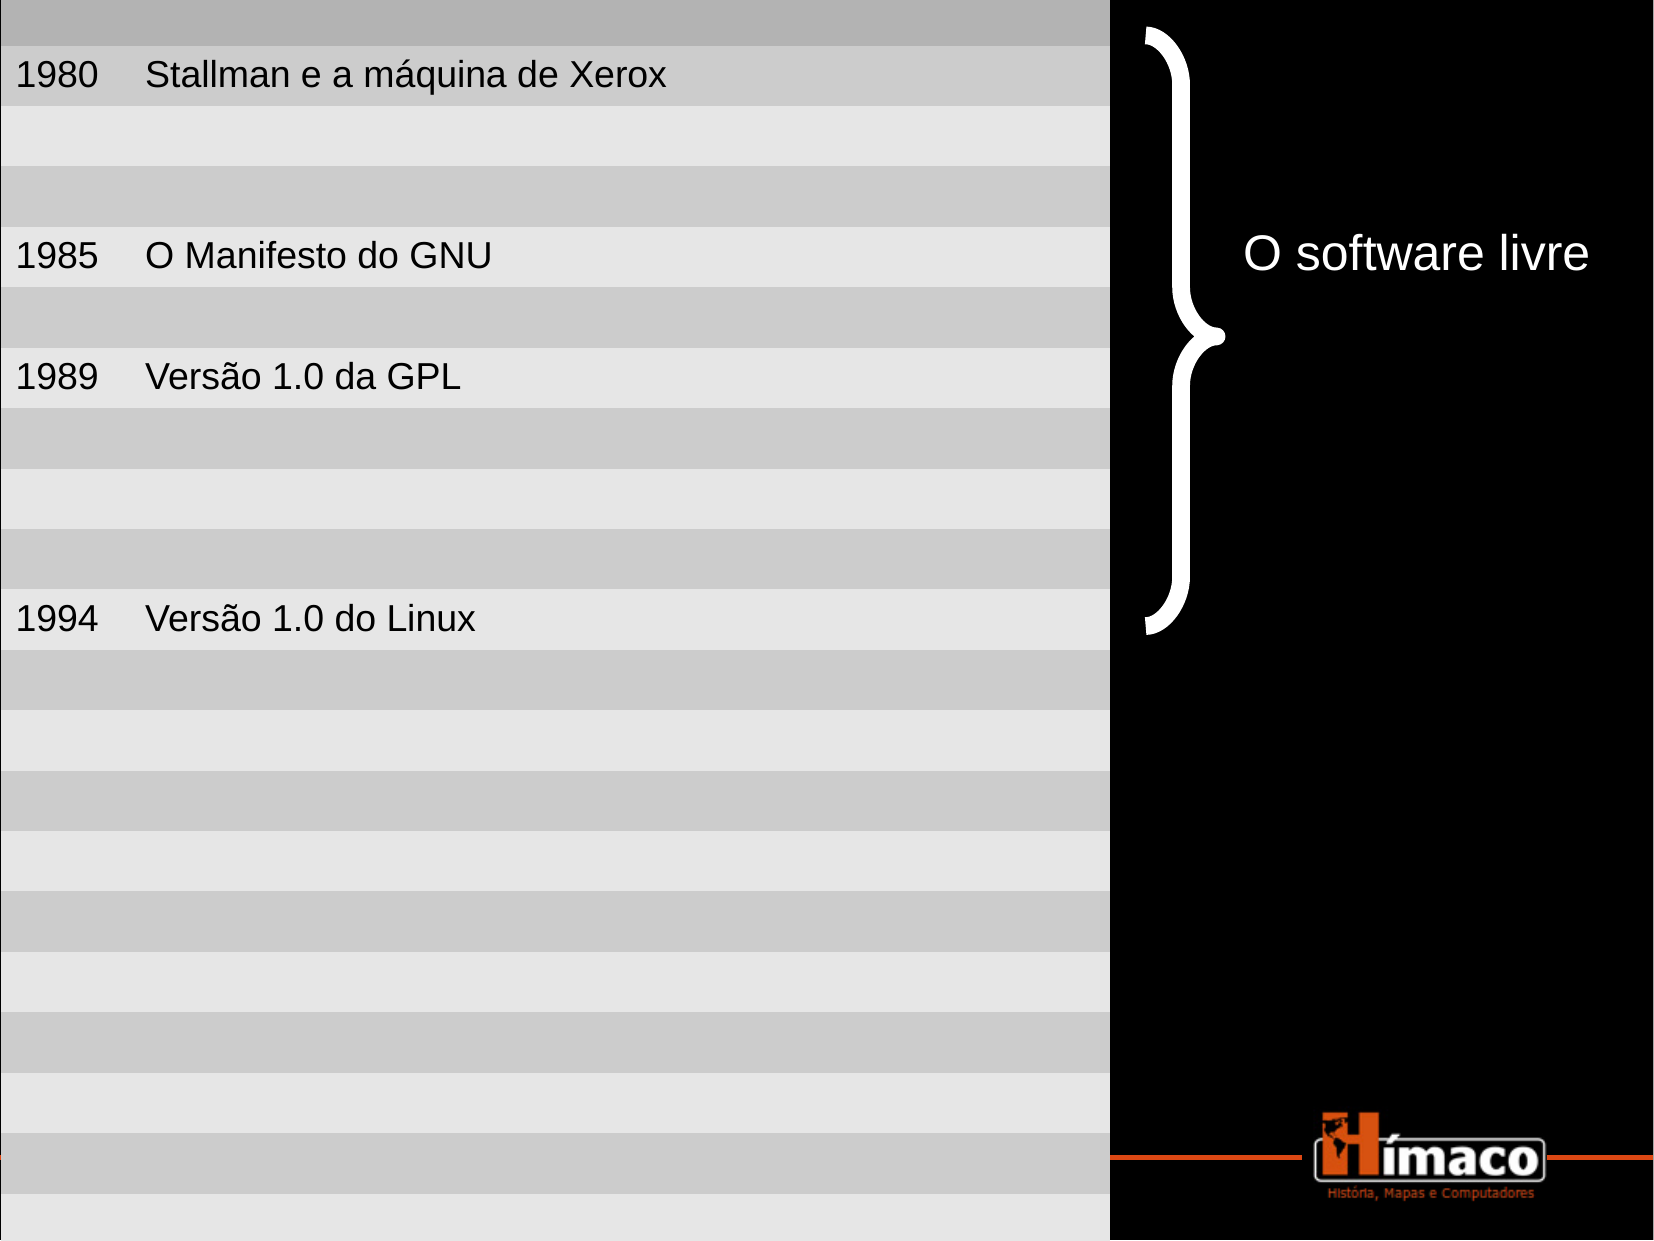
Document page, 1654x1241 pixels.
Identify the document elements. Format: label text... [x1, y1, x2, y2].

table_cell [1, 1073, 130, 1133]
table_cell [130, 710, 1110, 771]
table_cell [1, 891, 130, 952]
table_cell [130, 106, 1110, 166]
table_cell 1985 [1, 227, 130, 287]
table_cell [130, 650, 1110, 710]
table_cell [1, 771, 130, 831]
table_cell [1, 408, 130, 469]
table_cell 1989 [1, 348, 130, 408]
table_cell [130, 891, 1110, 952]
table_cell [130, 952, 1110, 1012]
table_cell [1, 831, 130, 891]
table_cell [130, 1073, 1110, 1133]
table_cell [130, 1194, 1110, 1241]
table_cell [130, 771, 1110, 831]
table_cell 1994 [1, 589, 130, 650]
table_cell Stallman e a máquina de Xerox [130, 46, 1110, 106]
table_cell [130, 287, 1110, 348]
table_cell [130, 469, 1110, 529]
table_cell [130, 408, 1110, 469]
text_box O software livre [1228, 218, 1654, 290]
table_cell [130, 1012, 1110, 1073]
table_cell [1, 1133, 130, 1194]
table_cell [1, 529, 130, 589]
table_cell [1, 287, 130, 348]
table_header [1, 0, 130, 46]
table_cell [1, 650, 130, 710]
table_cell [1, 710, 130, 771]
table_cell Versão 1.0 do Linux [130, 589, 1110, 650]
table_cell [130, 529, 1110, 589]
table_cell [130, 831, 1110, 891]
table_cell Versão 1.0 da GPL [130, 348, 1110, 408]
table_cell [1, 166, 130, 227]
table_cell 1980 [1, 46, 130, 106]
table_cell [1, 1012, 130, 1073]
table_cell [1, 952, 130, 1012]
table_cell O Manifesto do GNU [130, 227, 1110, 287]
table_cell [1, 469, 130, 529]
picture [1301, 1075, 1559, 1217]
table_cell [130, 166, 1110, 227]
table_cell [1, 1194, 130, 1241]
table_header [130, 0, 1110, 46]
table_cell [1, 106, 130, 166]
table_cell [130, 1133, 1110, 1194]
